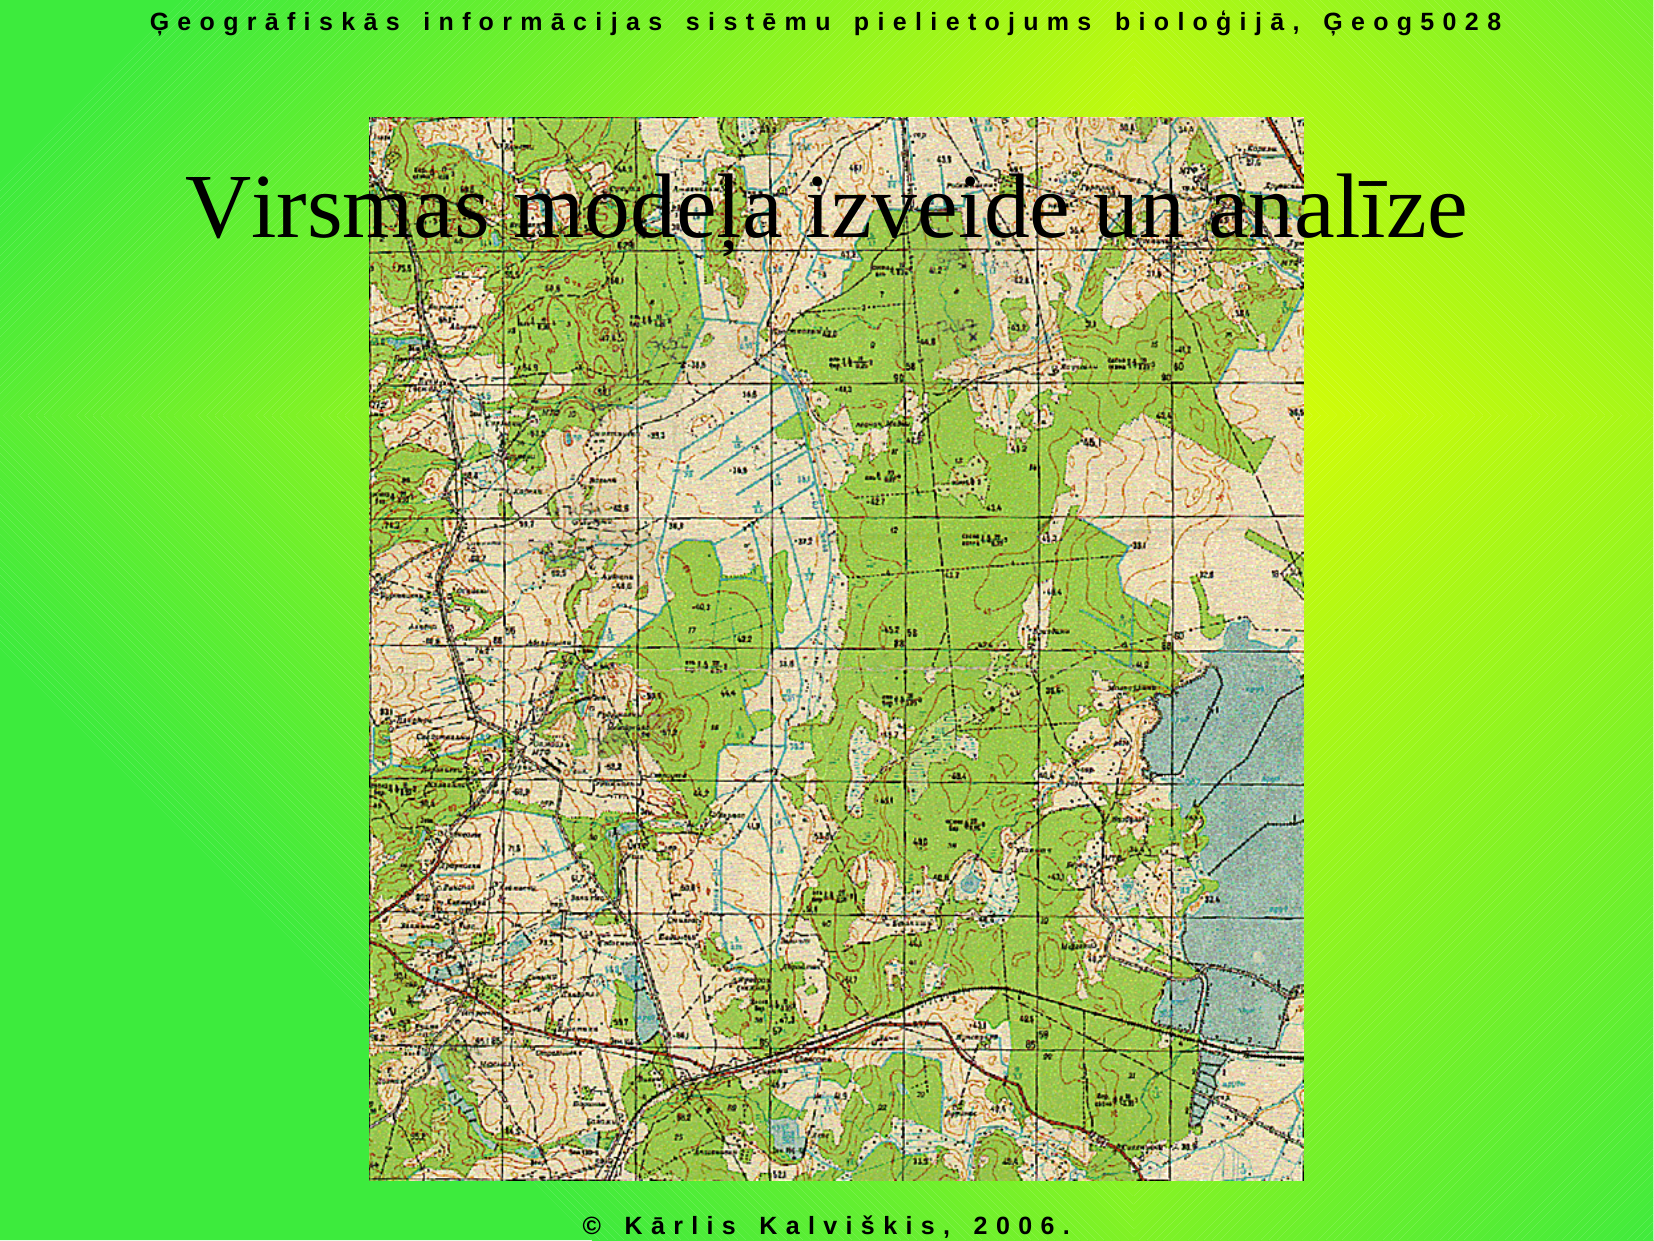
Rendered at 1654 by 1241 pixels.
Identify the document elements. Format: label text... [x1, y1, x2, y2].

title Virsmas modeļa izveide un analīze [121, 102, 1534, 311]
picture [369, 311, 1304, 1181]
